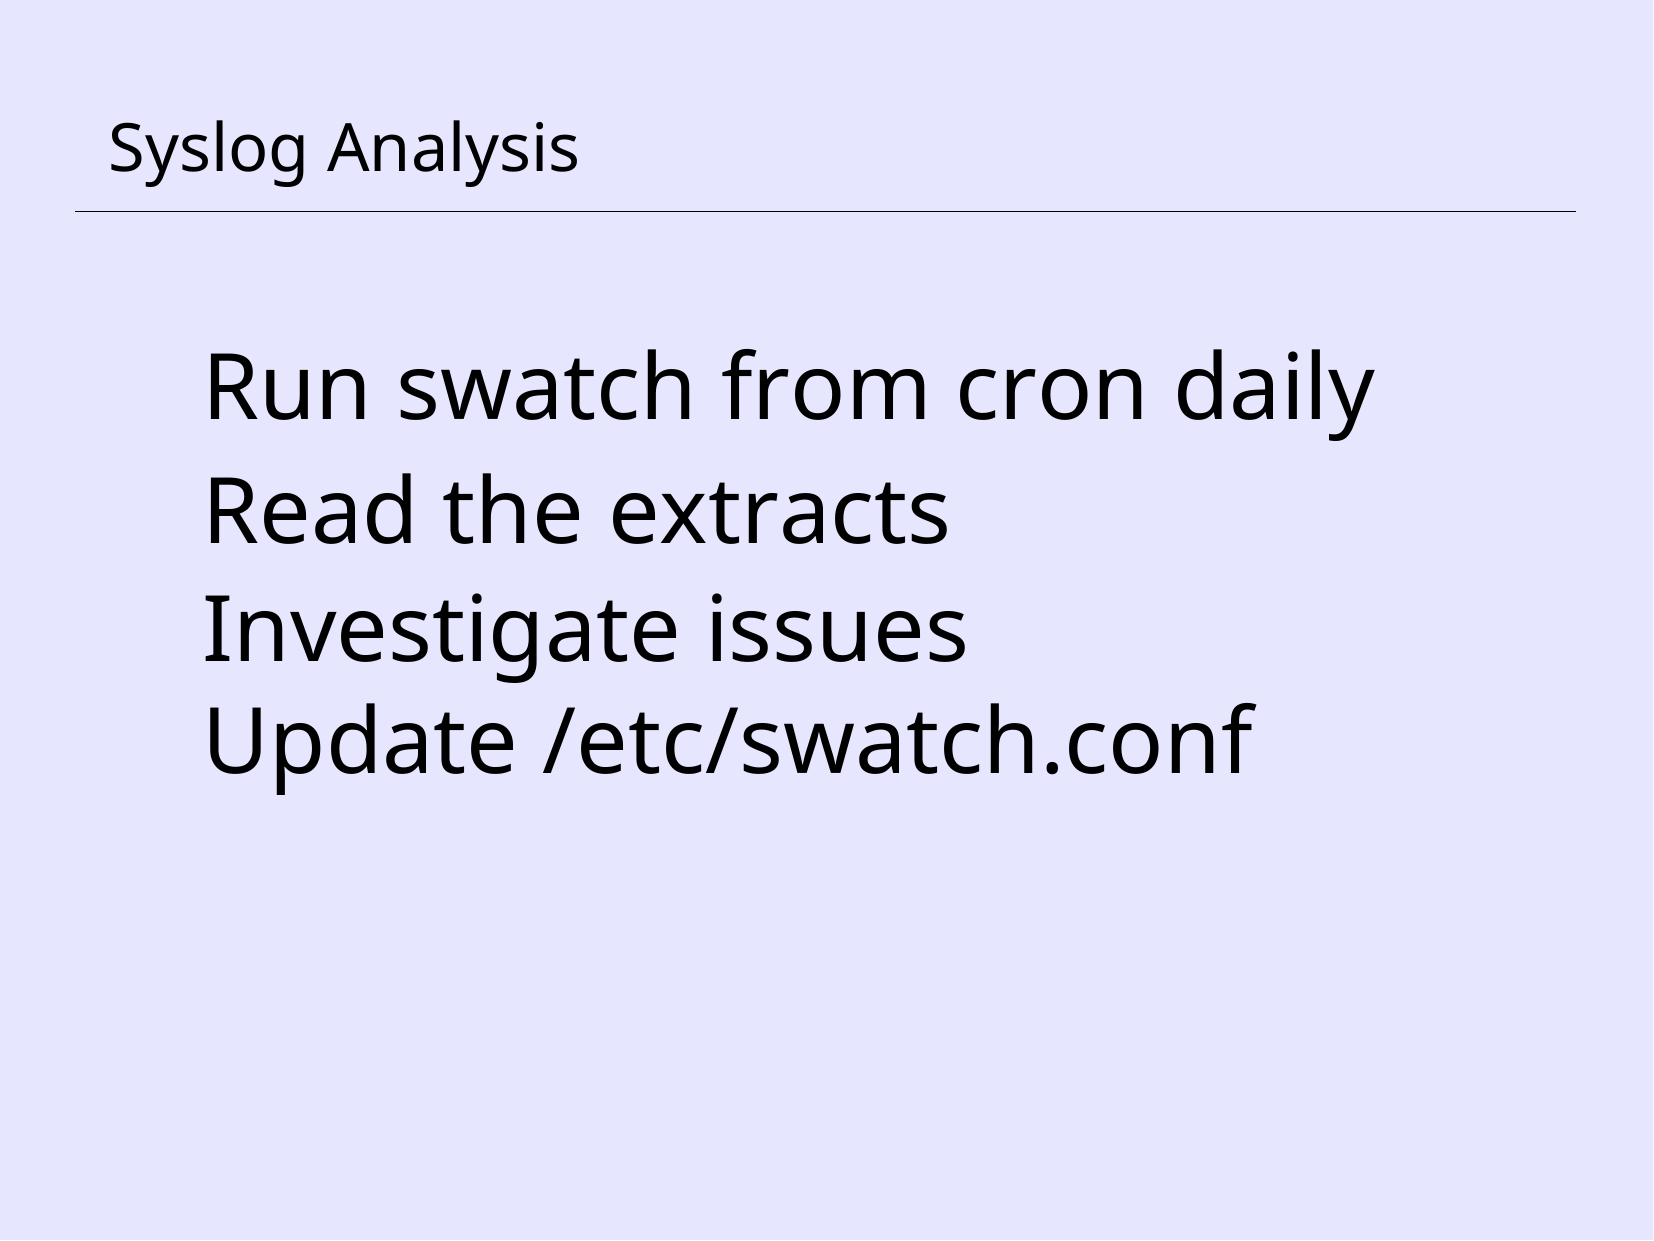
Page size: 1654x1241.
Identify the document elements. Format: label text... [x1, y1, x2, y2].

text_box Read the extracts [187, 437, 949, 560]
text_box Investigate issues [187, 556, 936, 668]
text_box Syslog Analysis [94, 93, 562, 186]
text_box Update /etc/swatch.conf [187, 668, 1269, 790]
text_box Run swatch from cron daily [187, 313, 1343, 436]
